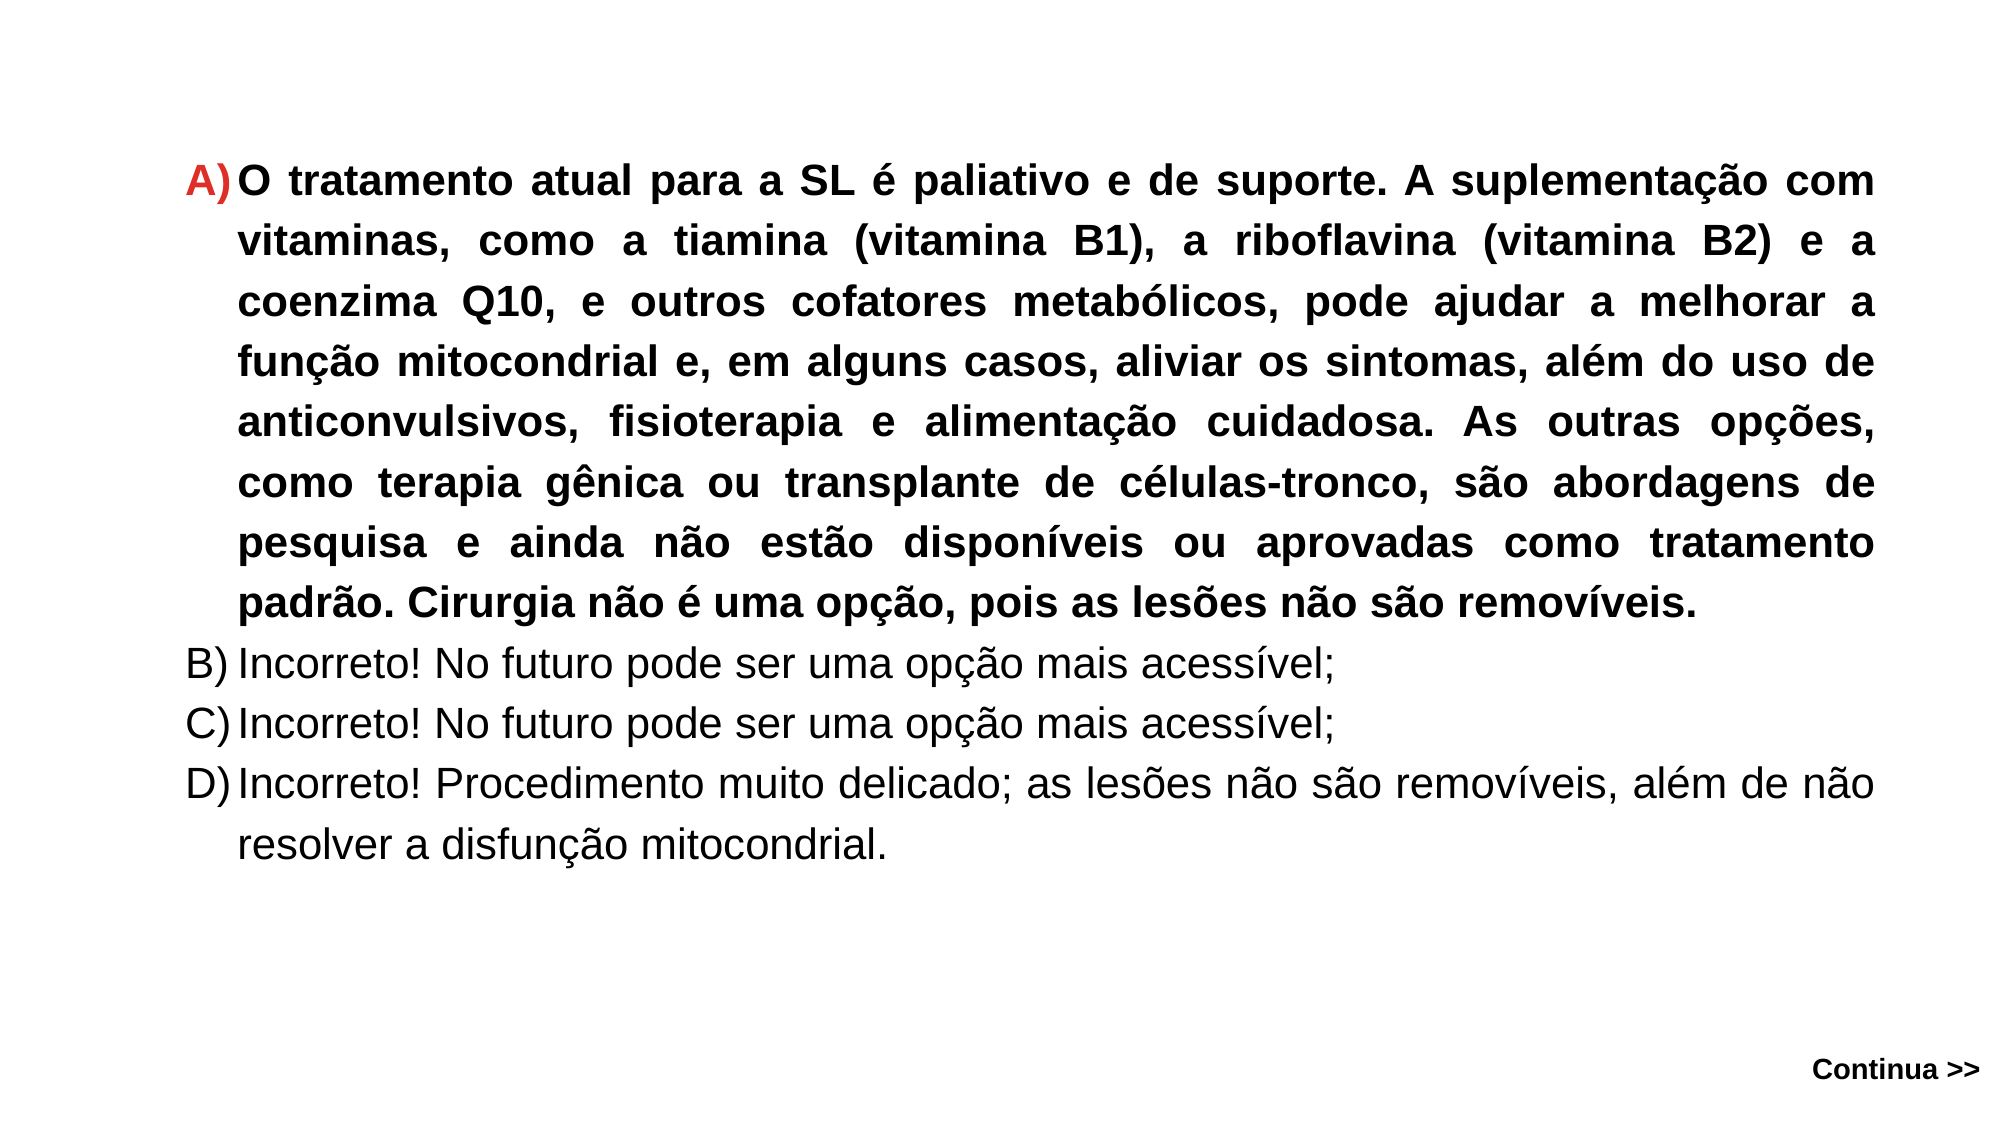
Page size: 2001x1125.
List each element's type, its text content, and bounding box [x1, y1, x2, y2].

text_box Continua >> [1797, 1032, 2000, 1101]
text_box O tratamento atual para a SL é paliativo e de suporte. A suplementação com vitaminas, como a tiamina (vitamina B1), a riboflavina (vitamina B2) e a coenzima Q10, e outros cofatores metabólicos, pode ajudar a melhorar a função mitocondrial e, em alguns casos, aliviar os sintomas, além do uso de anticonvulsivos, fisioterapia e alimentação cuidadosa. As outras opções, como terapia gênica ou transplante de células-tronco, são abordagens de pesquisa e ainda não estão disponíveis ou aprovadas como tratamento padrão. Cirurgia não é uma opção, pois as lesões não são removíveis. Incorreto! No futuro pode ser uma opção mais acessível; Incorreto! No futuro pode ser uma opção mais acessível; Incorreto! Procedimento muito delicado; as lesões não são removíveis, além de não resolver a disfunção mitocondrial. [147, 128, 1892, 884]
